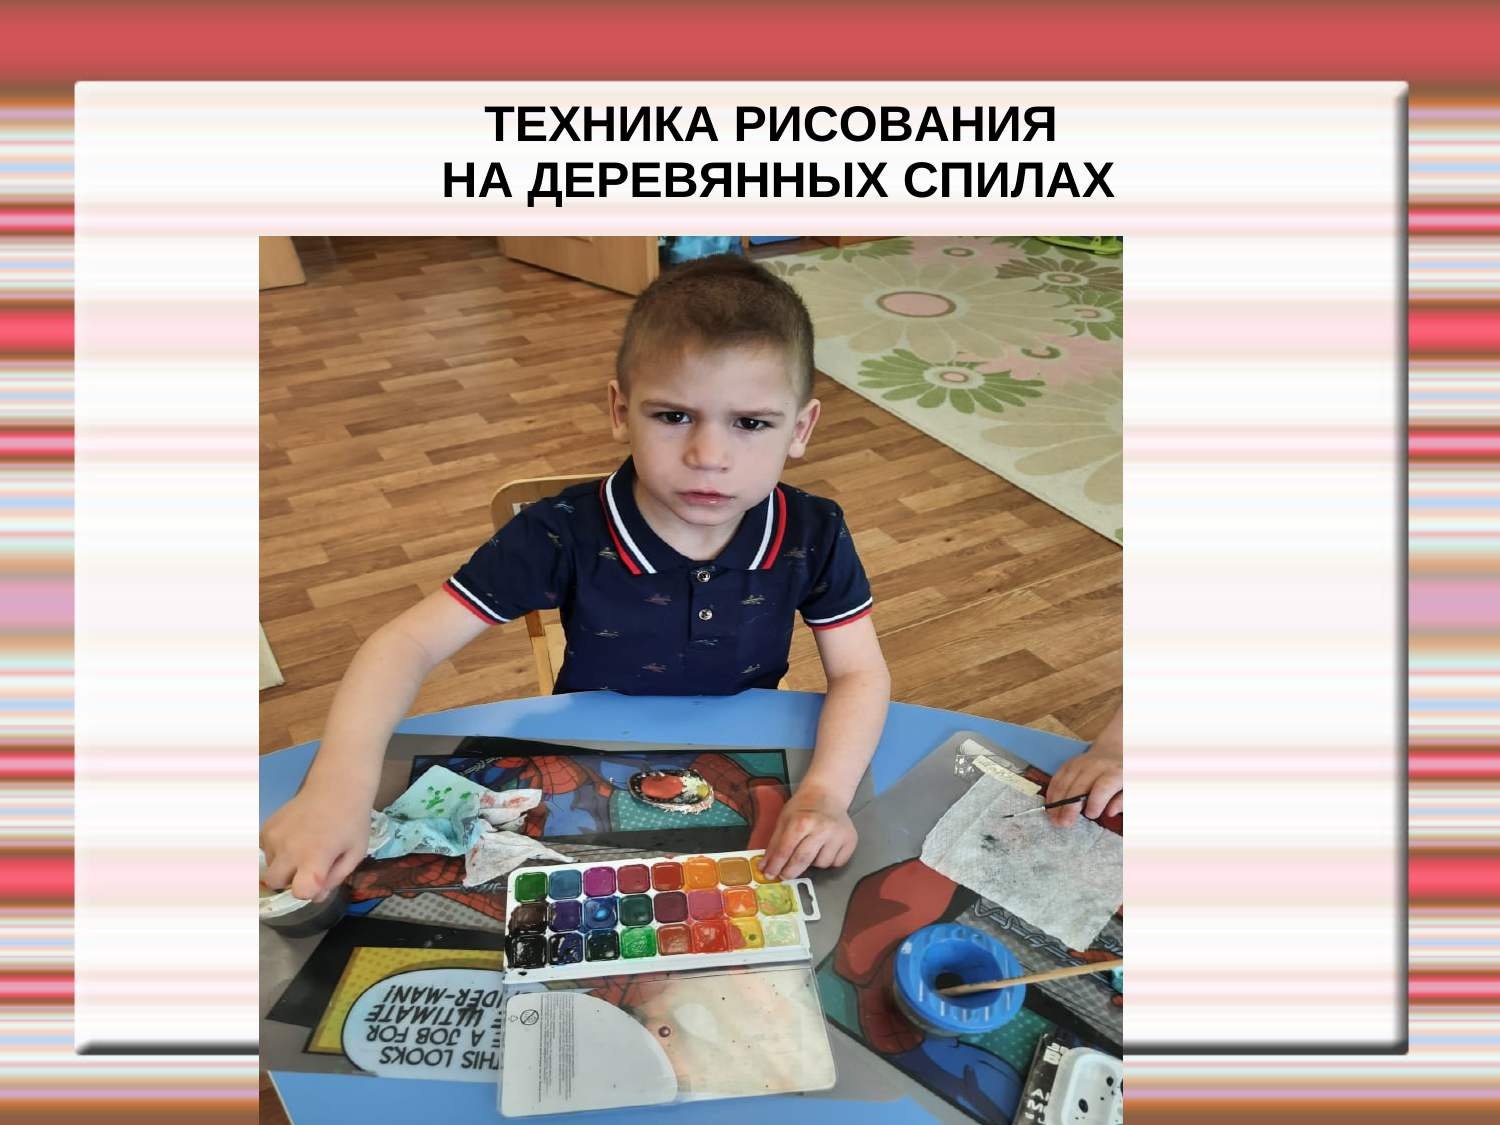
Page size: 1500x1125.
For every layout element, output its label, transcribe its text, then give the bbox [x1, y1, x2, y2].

picture [0, 0, 1500, 1125]
title ТЕХНИКА РИСОВАНИЯ НА ДЕРЕВЯННЫХ СПИЛАХ [165, 95, 1392, 210]
